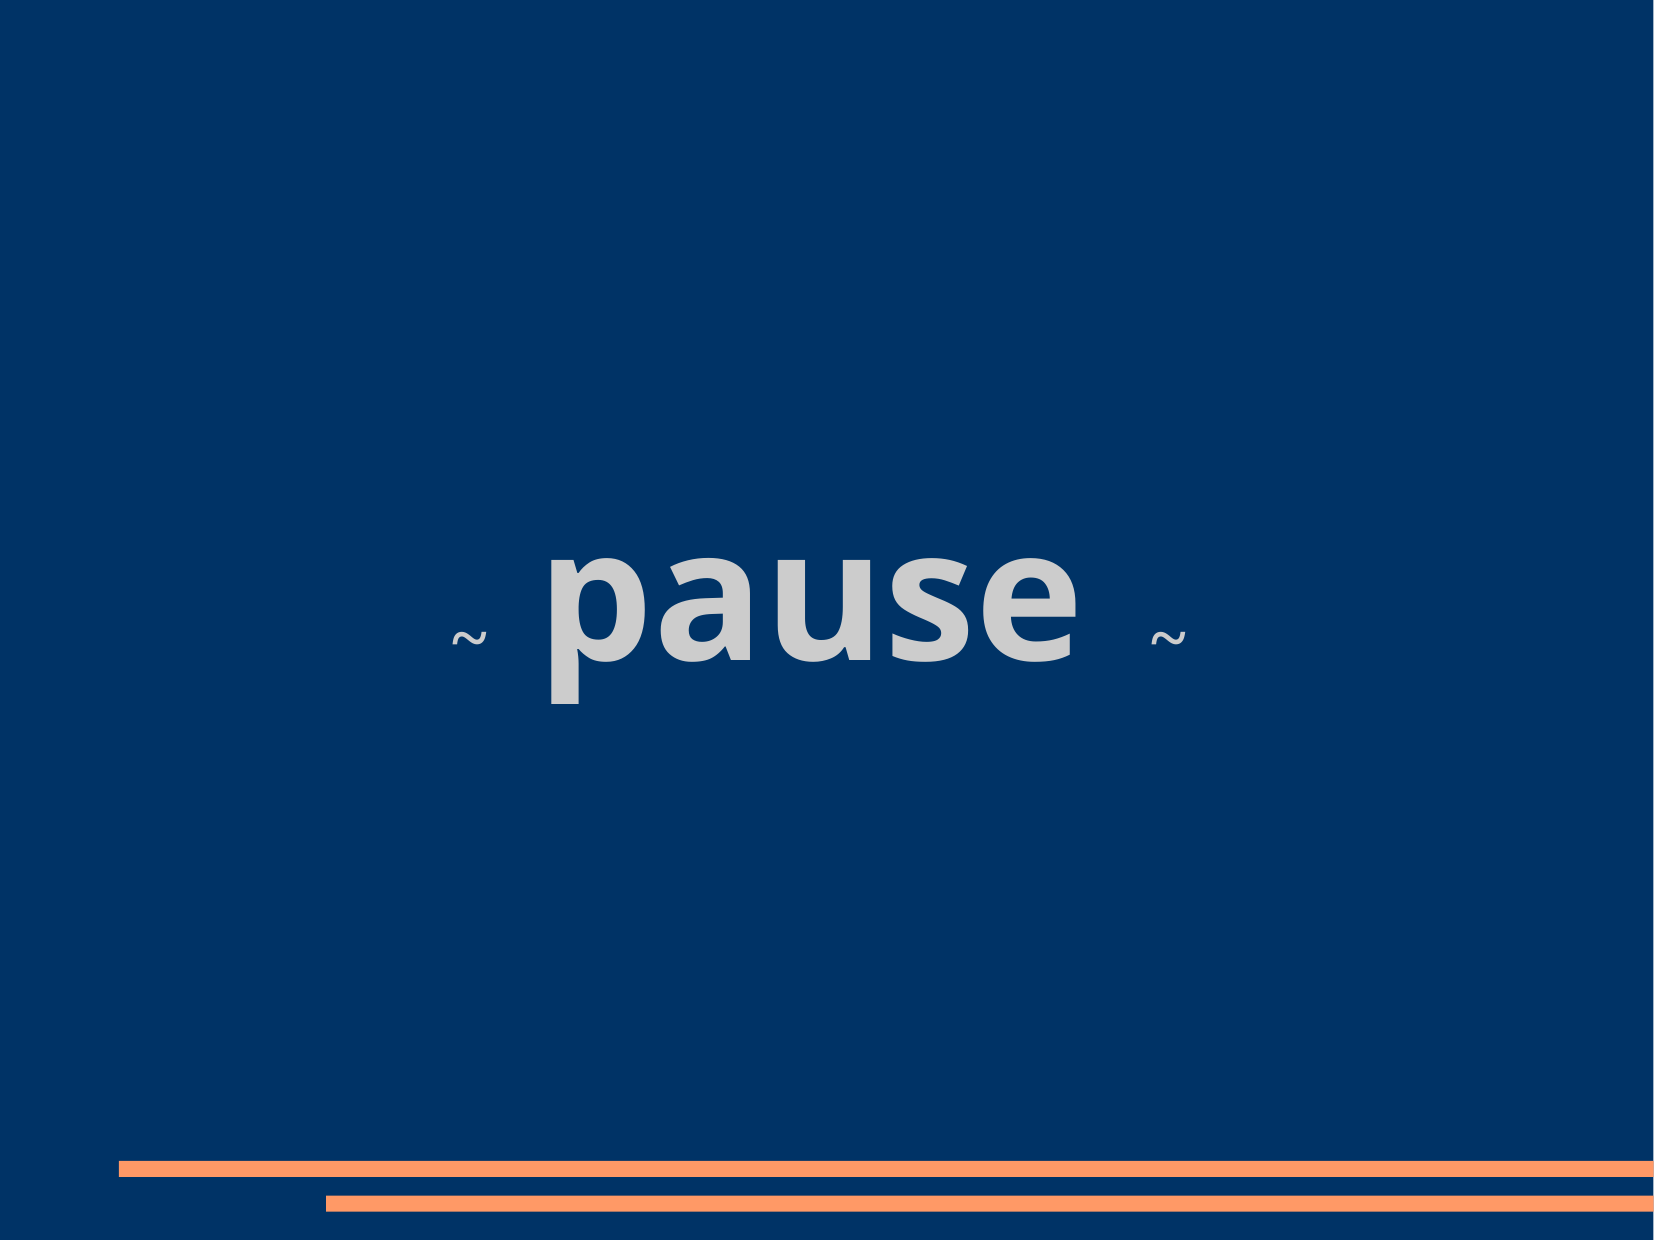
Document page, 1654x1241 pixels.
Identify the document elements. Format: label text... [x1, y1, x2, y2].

subtitle ~ pause ~ [121, 53, 1534, 1125]
